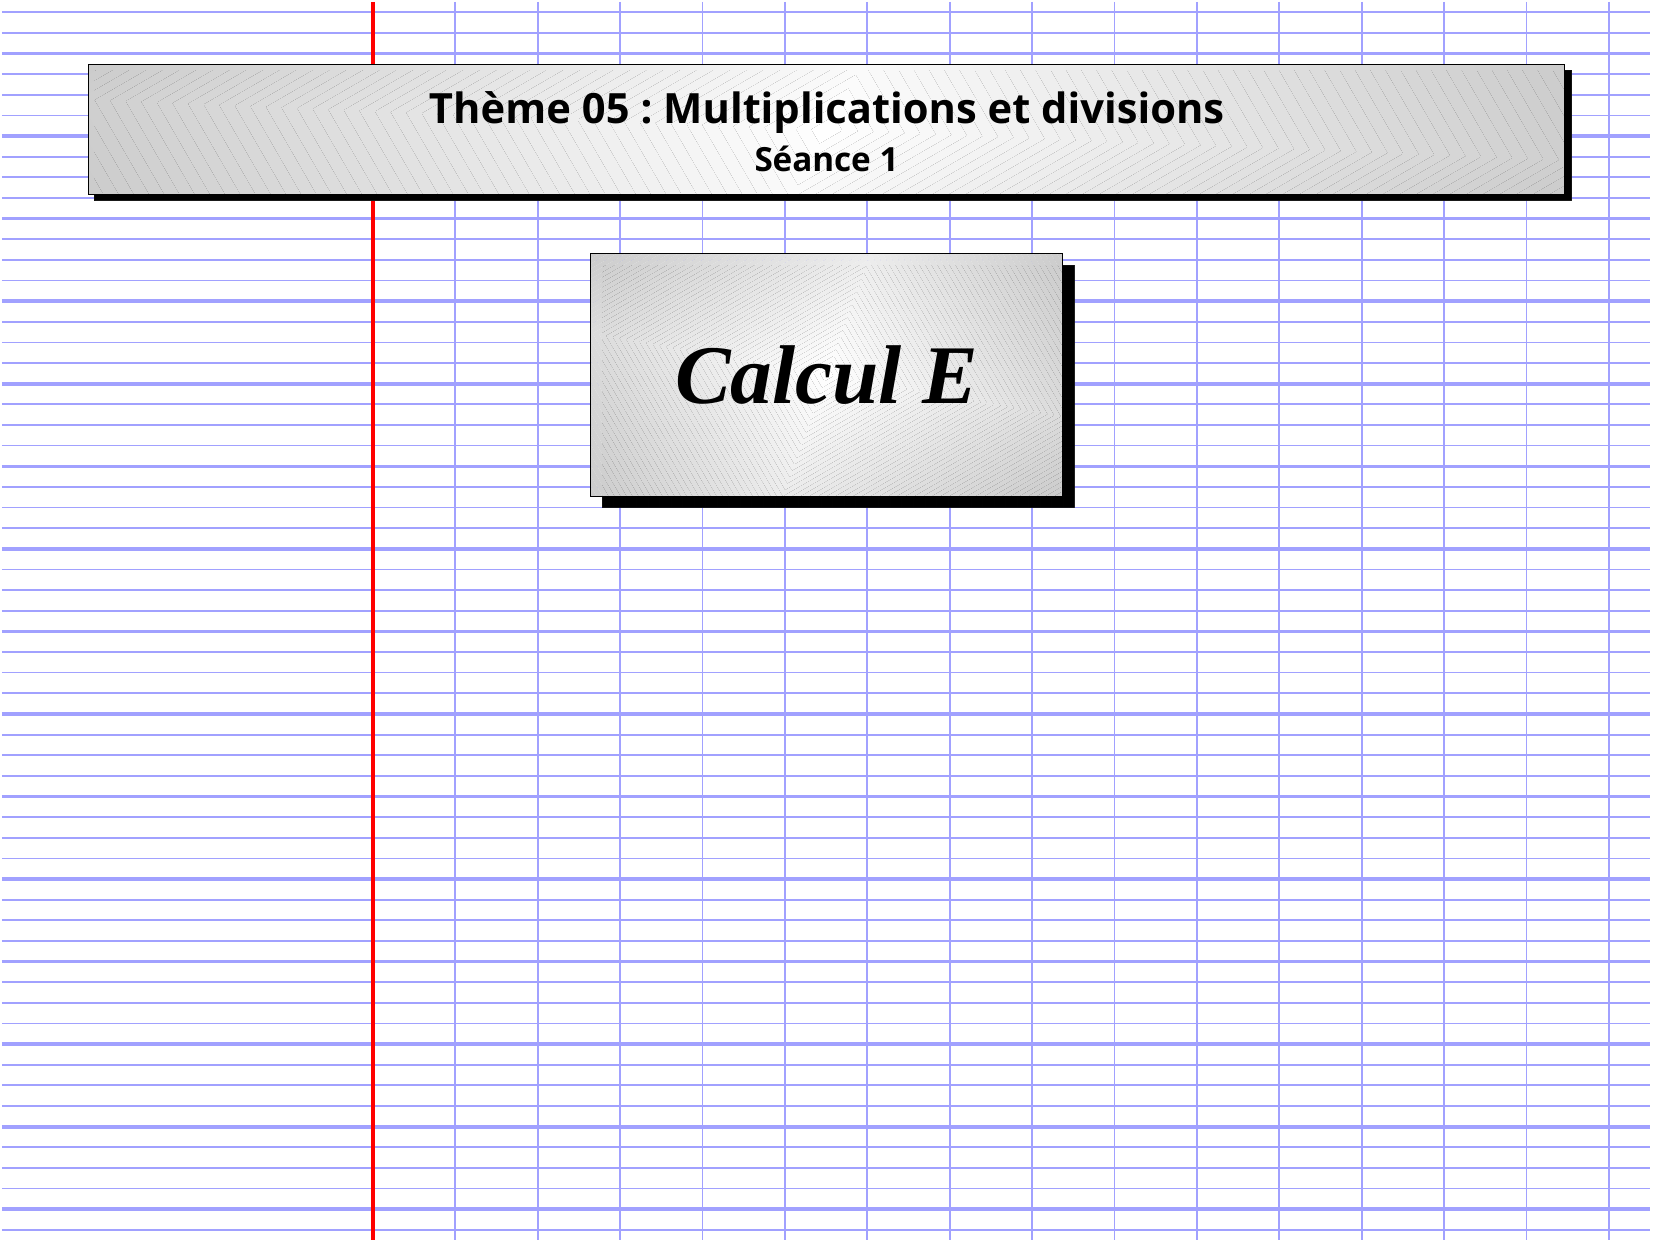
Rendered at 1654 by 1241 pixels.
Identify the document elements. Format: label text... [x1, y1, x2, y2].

text_box Thème 05 : Multiplications et divisions Séance 1 [88, 64, 1565, 195]
picture [0, 0, 1654, 1241]
text_box Calcul E [590, 253, 1063, 497]
